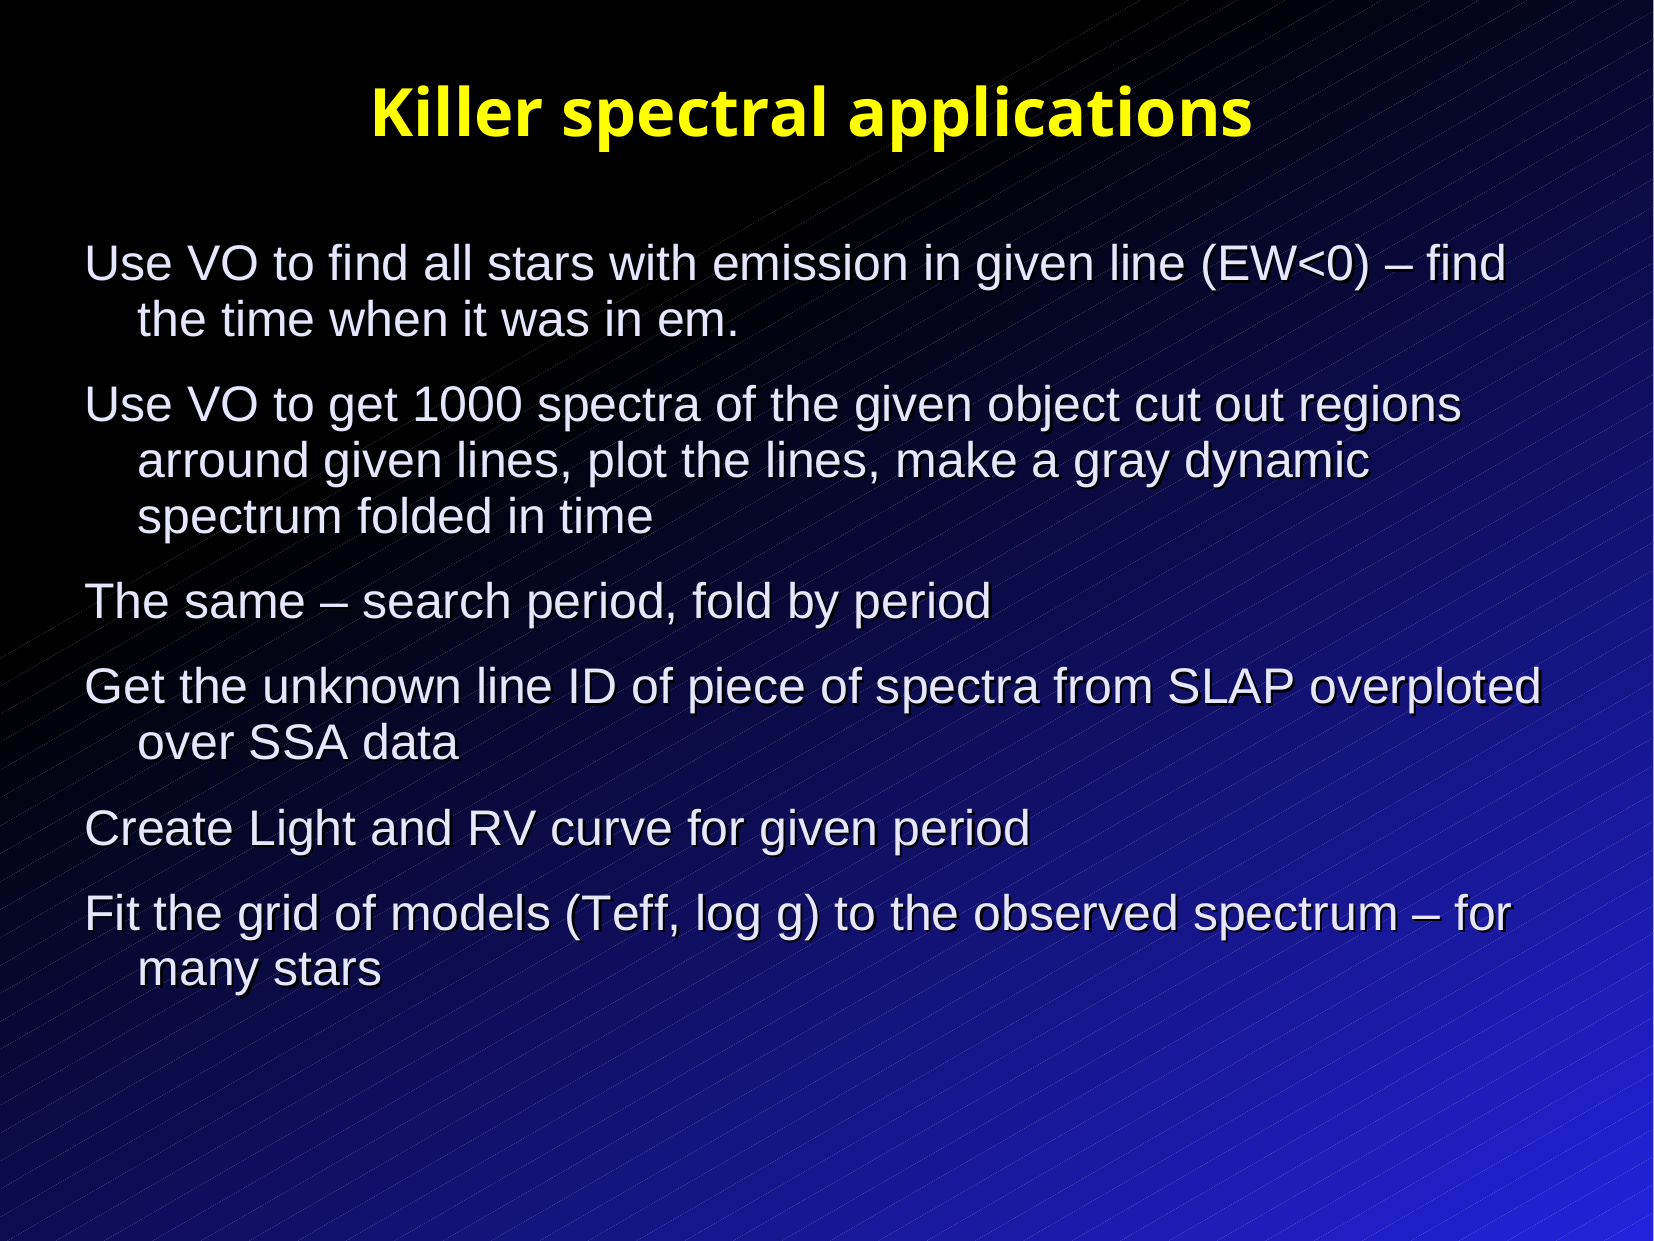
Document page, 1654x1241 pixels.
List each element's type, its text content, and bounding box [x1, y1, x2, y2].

title Killer spectral applications [76, 7, 1565, 215]
list Use VO to find all stars with emission in given line (EW<0) – find the time when it was in em. Use VO to get 1000 spectra of the given object cut out regions arround given lines, plot the lines, make a gray dynamic spectrum folded in time The same – search period, fold by period Get the unknown line ID of piece of spectra from SLAP overploted over SSA data Create Light and RV curve for given period Fit the grid of models (Teff, log g) to the observed spectrum – for many stars [66, 235, 1555, 1040]
